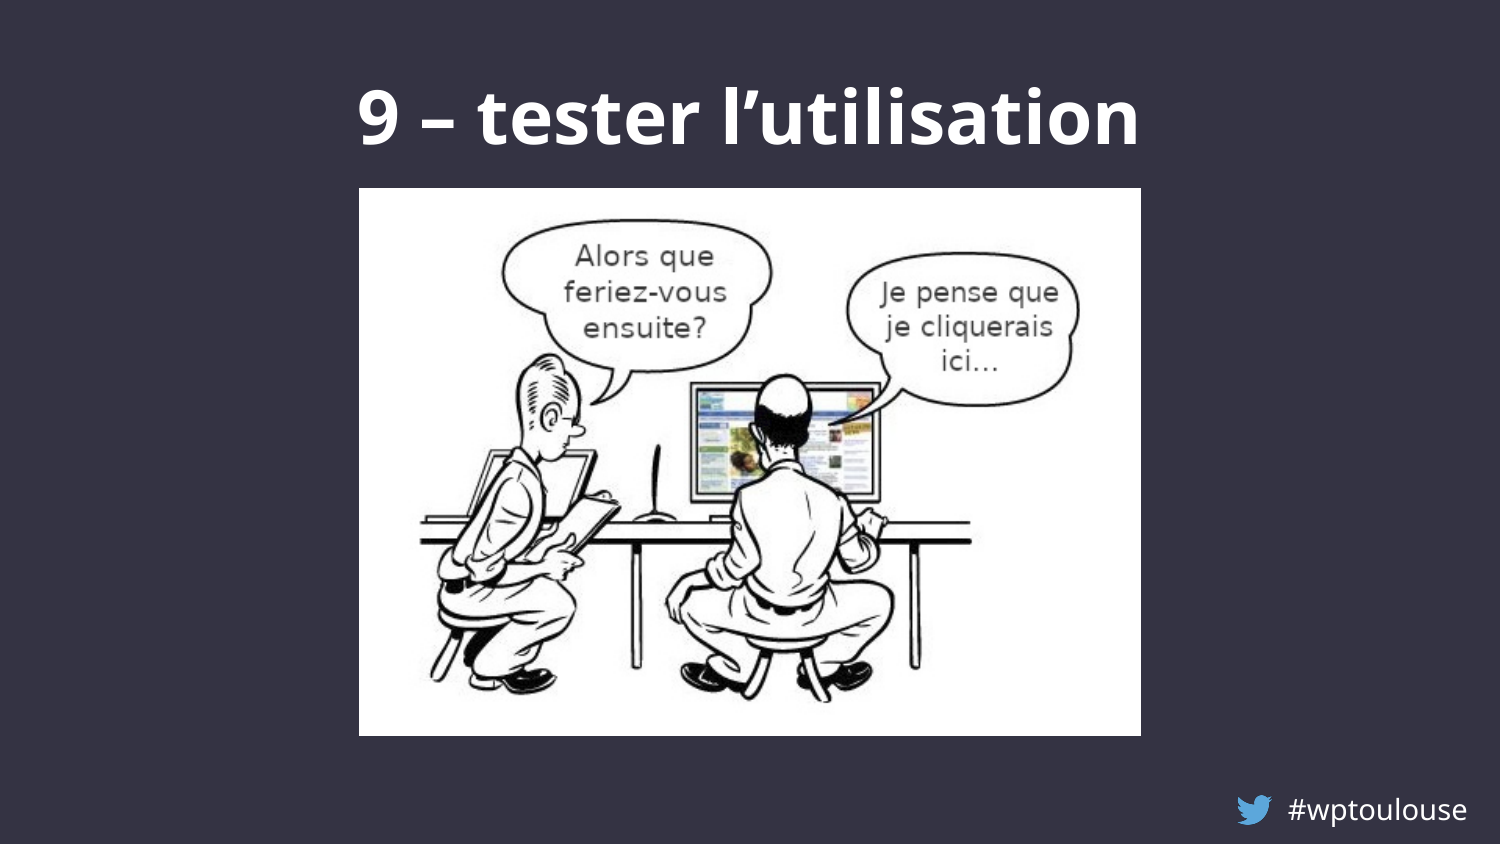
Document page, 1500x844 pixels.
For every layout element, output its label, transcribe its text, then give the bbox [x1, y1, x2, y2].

title 9 – tester l’utilisation [75, 33, 1425, 175]
picture [1236, 795, 1273, 825]
picture [359, 188, 1141, 736]
text_box #wptoulouse [1272, 776, 1488, 832]
